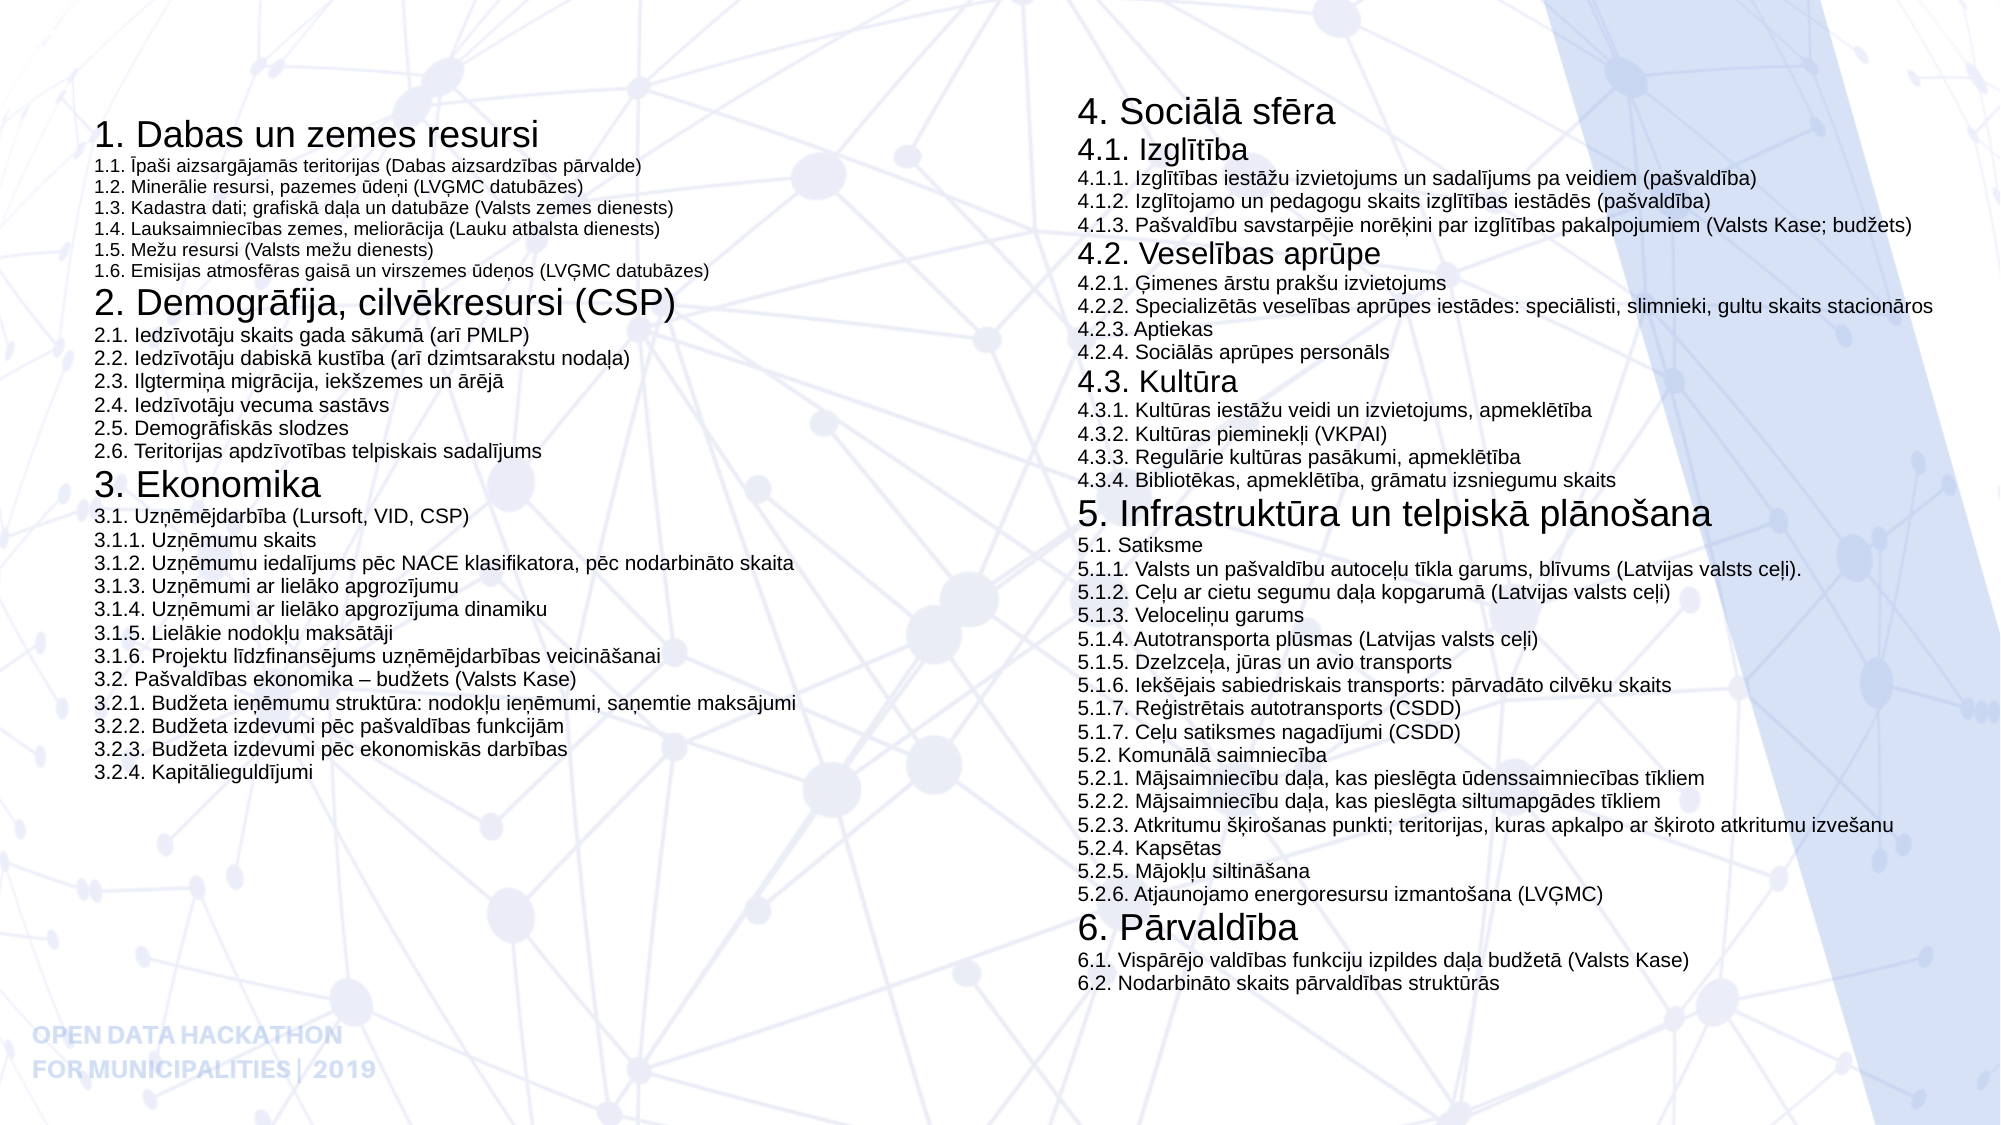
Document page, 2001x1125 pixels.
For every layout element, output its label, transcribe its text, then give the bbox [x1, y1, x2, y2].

text_box 1. Dabas un zemes resursi 1.1. Īpaši aizsargājamās teritorijas (Dabas aizsardzības pārvalde) 1.2. Minerālie resursi, pazemes ūdeņi (LVĢMC datubāzes) 1.3. Kadastra dati; grafiskā daļa un datubāze (Valsts zemes dienests) 1.4. Lauksaimniecības zemes, meliorācija (Lauku atbalsta dienests) 1.5. Mežu resursi (Valsts mežu dienests) 1.6. Emisijas atmosfēras gaisā un virszemes ūdeņos (LVĢMC datubāzes) 2. Demogrāfija, cilvēkresursi (CSP) 2.1. Iedzīvotāju skaits gada sākumā (arī PMLP) 2.2. Iedzīvotāju dabiskā kustība (arī dzimtsarakstu nodaļa) 2.3. Ilgtermiņa migrācija, iekšzemes un ārējā 2.4. Iedzīvotāju vecuma sastāvs 2.5. Demogrāfiskās slodzes 2.6. Teritorijas apdzīvotības telpiskais sadalījums 3. Ekonomika 3.1. Uzņēmējdarbība (Lursoft, VID, CSP) 3.1.1. Uzņēmumu skaits 3.1.2. Uzņēmumu iedalījums pēc NACE klasifikatora, pēc nodarbināto skaita 3.1.3. Uzņēmumi ar lielāko apgrozījumu 3.1.4. Uzņēmumi ar lielāko apgrozījuma dinamiku 3.1.5. Lielākie nodokļu maksātāji 3.1.6. Projektu līdzfinansējums uzņēmējdarbības veicināšanai 3.2. Pašvaldības ekonomika – budžets (Valsts Kase) 3.2.1. Budžeta ieņēmumu struktūra: nodokļu ieņēmumi, saņemtie maksājumi 3.2.2. Budžeta izdevumi pēc pašvaldības funkcijām 3.2.3. Budžeta izdevumi pēc ekonomiskās darbības 3.2.4. Kapitālieguldījumi [79, 105, 815, 815]
text_box 4. Sociālā sfēra 4.1. Izglītība 4.1.1. Izglītības iestāžu izvietojums un sadalījums pa veidiem (pašvaldība) 4.1.2. Izglītojamo un pedagogu skaits izglītības iestādēs (pašvaldība) 4.1.3. Pašvaldību savstarpējie norēķini par izglītības pakalpojumiem (Valsts Kase; budžets) 4.2. Veselības aprūpe 4.2.1. Ģimenes ārstu prakšu izvietojums 4.2.2. Specializētās veselības aprūpes iestādes: speciālisti, slimnieki, gultu skaits stacionāros 4.2.3. Aptiekas 4.2.4. Sociālās aprūpes personāls 4.3. Kultūra 4.3.1. Kultūras iestāžu veidi un izvietojums, apmeklētība 4.3.2. Kultūras pieminekļi (VKPAI) 4.3.3. Regulārie kultūras pasākumi, apmeklētība 4.3.4. Bibliotēkas, apmeklētība, grāmatu izsniegumu skaits 5. Infrastruktūra un telpiskā plānošana 5.1. Satiksme 5.1.1. Valsts un pašvaldību autoceļu tīkla garums, blīvums (Latvijas valsts ceļi). 5.1.2. Ceļu ar cietu segumu daļa kopgarumā (Latvijas valsts ceļi) 5.1.3. Veloceliņu garums 5.1.4. Autotransporta plūsmas (Latvijas valsts ceļi) 5.1.5. Dzelzceļa, jūras un avio transports 5.1.6. Iekšējais sabiedriskais transports: pārvadāto cilvēku skaits 5.1.7. Reģistrētais autotransports (CSDD) 5.1.7. Ceļu satiksmes nagadījumi (CSDD) 5.2. Komunālā saimniecība 5.2.1. Mājsaimniecību daļa, kas pieslēgta ūdenssaimniecības tīkliem 5.2.2. Mājsaimniecību daļa, kas pieslēgta siltumapgādes tīkliem 5.2.3. Atkritumu šķirošanas punkti; teritorijas, kuras apkalpo ar šķiroto atkritumu izvešanu 5.2.4. Kapsētas 5.2.5. Mājokļu siltināšana 5.2.6. Atjaunojamo energoresursu izmantošana (LVĢMC) 6. Pārvaldība 6.1. Vispārējo valdības funkciju izpildes daļa budžetā (Valsts Kase) 6.2. Nodarbināto skaits pārvaldības struktūrās [1062, 82, 1949, 1003]
picture [0, 0, 2001, 1125]
